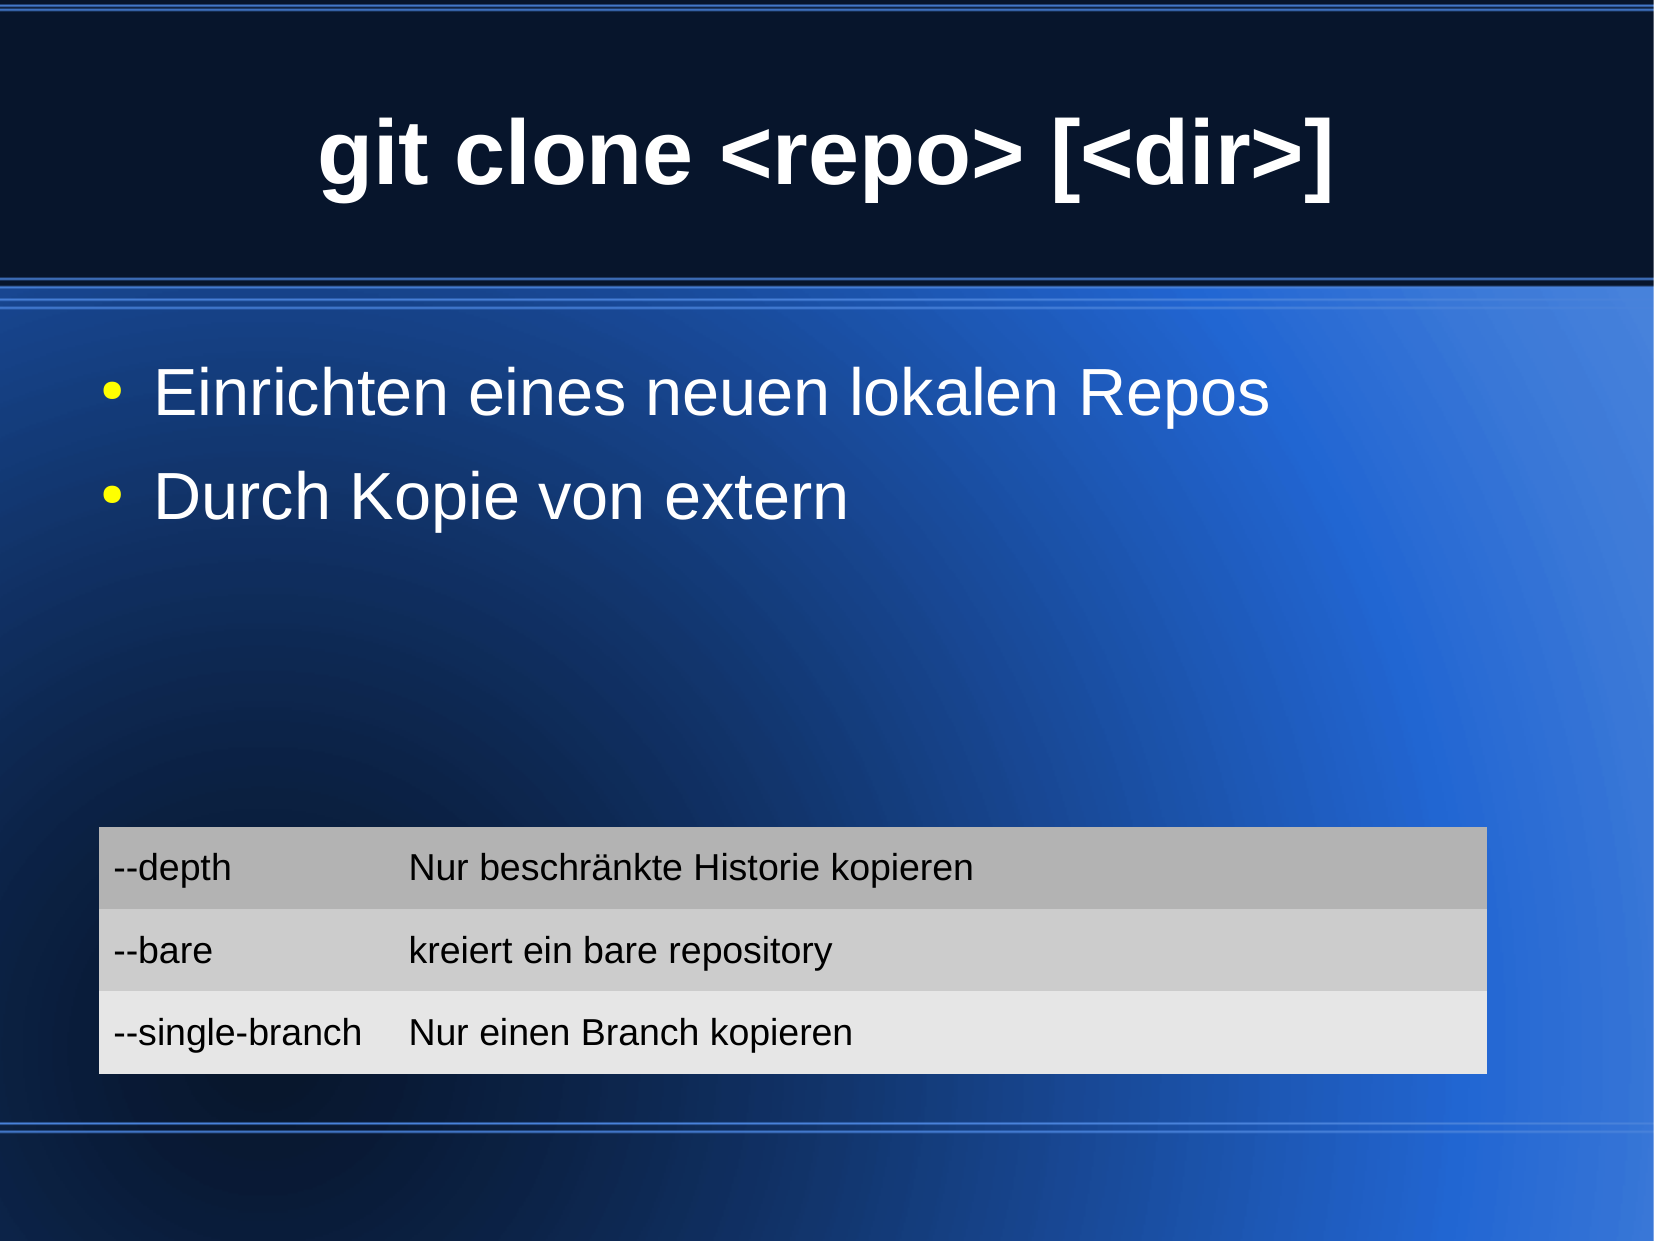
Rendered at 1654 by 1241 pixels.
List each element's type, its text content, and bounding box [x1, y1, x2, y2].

table_cell Nur einen Branch kopieren [394, 991, 1487, 1074]
table_cell --bare [99, 909, 394, 991]
list Einrichten eines neuen lokalen Repos Durch Kopie von extern [82, 355, 1571, 638]
table_cell --single-branch [99, 991, 394, 1074]
table_header Nur beschränkte Historie kopieren [394, 827, 1487, 909]
picture [0, 0, 1654, 1241]
table_header --depth [99, 827, 394, 909]
table_cell kreiert ein bare repository [394, 909, 1487, 991]
title git clone <repo> [<dir>] [82, 49, 1571, 257]
